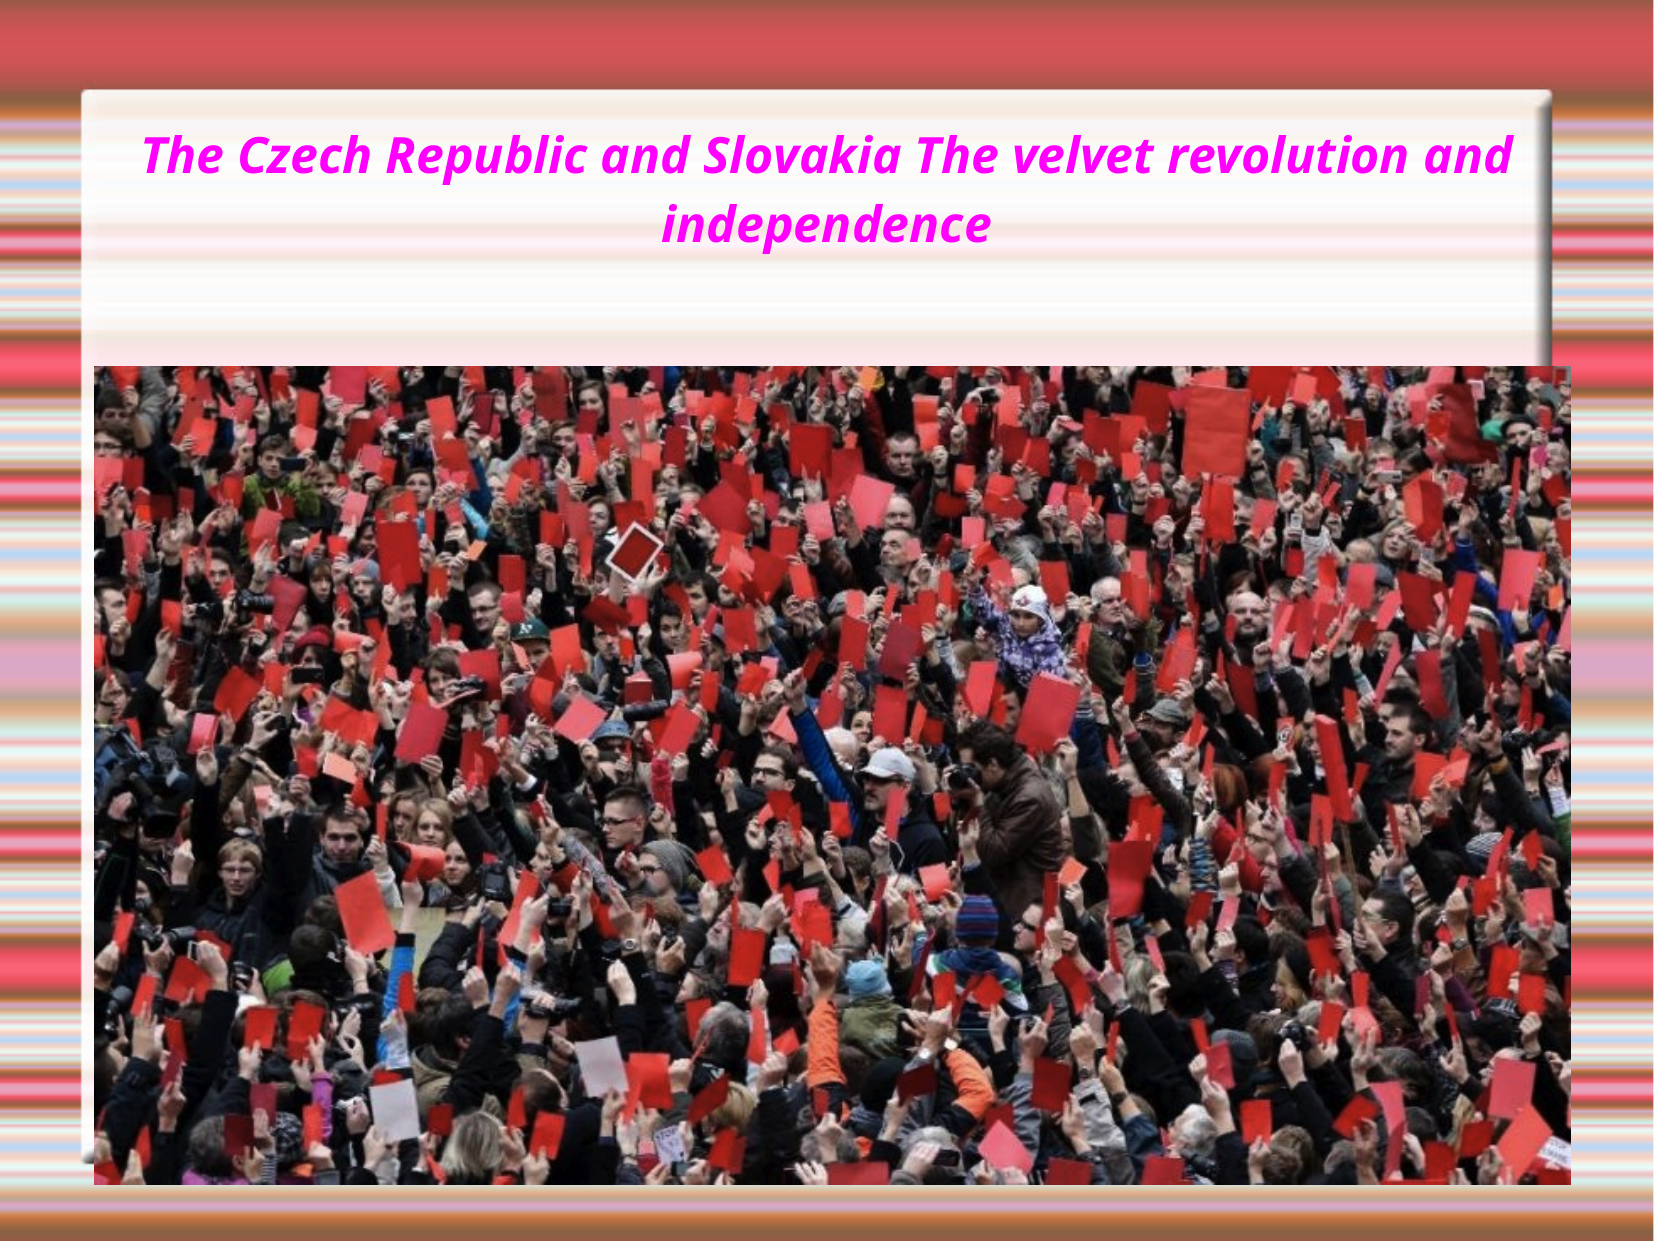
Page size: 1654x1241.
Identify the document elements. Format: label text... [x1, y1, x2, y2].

title The Czech Republic and Slovakia The velvet revolution and independence [82, 85, 1571, 293]
picture [0, 0, 1654, 1241]
